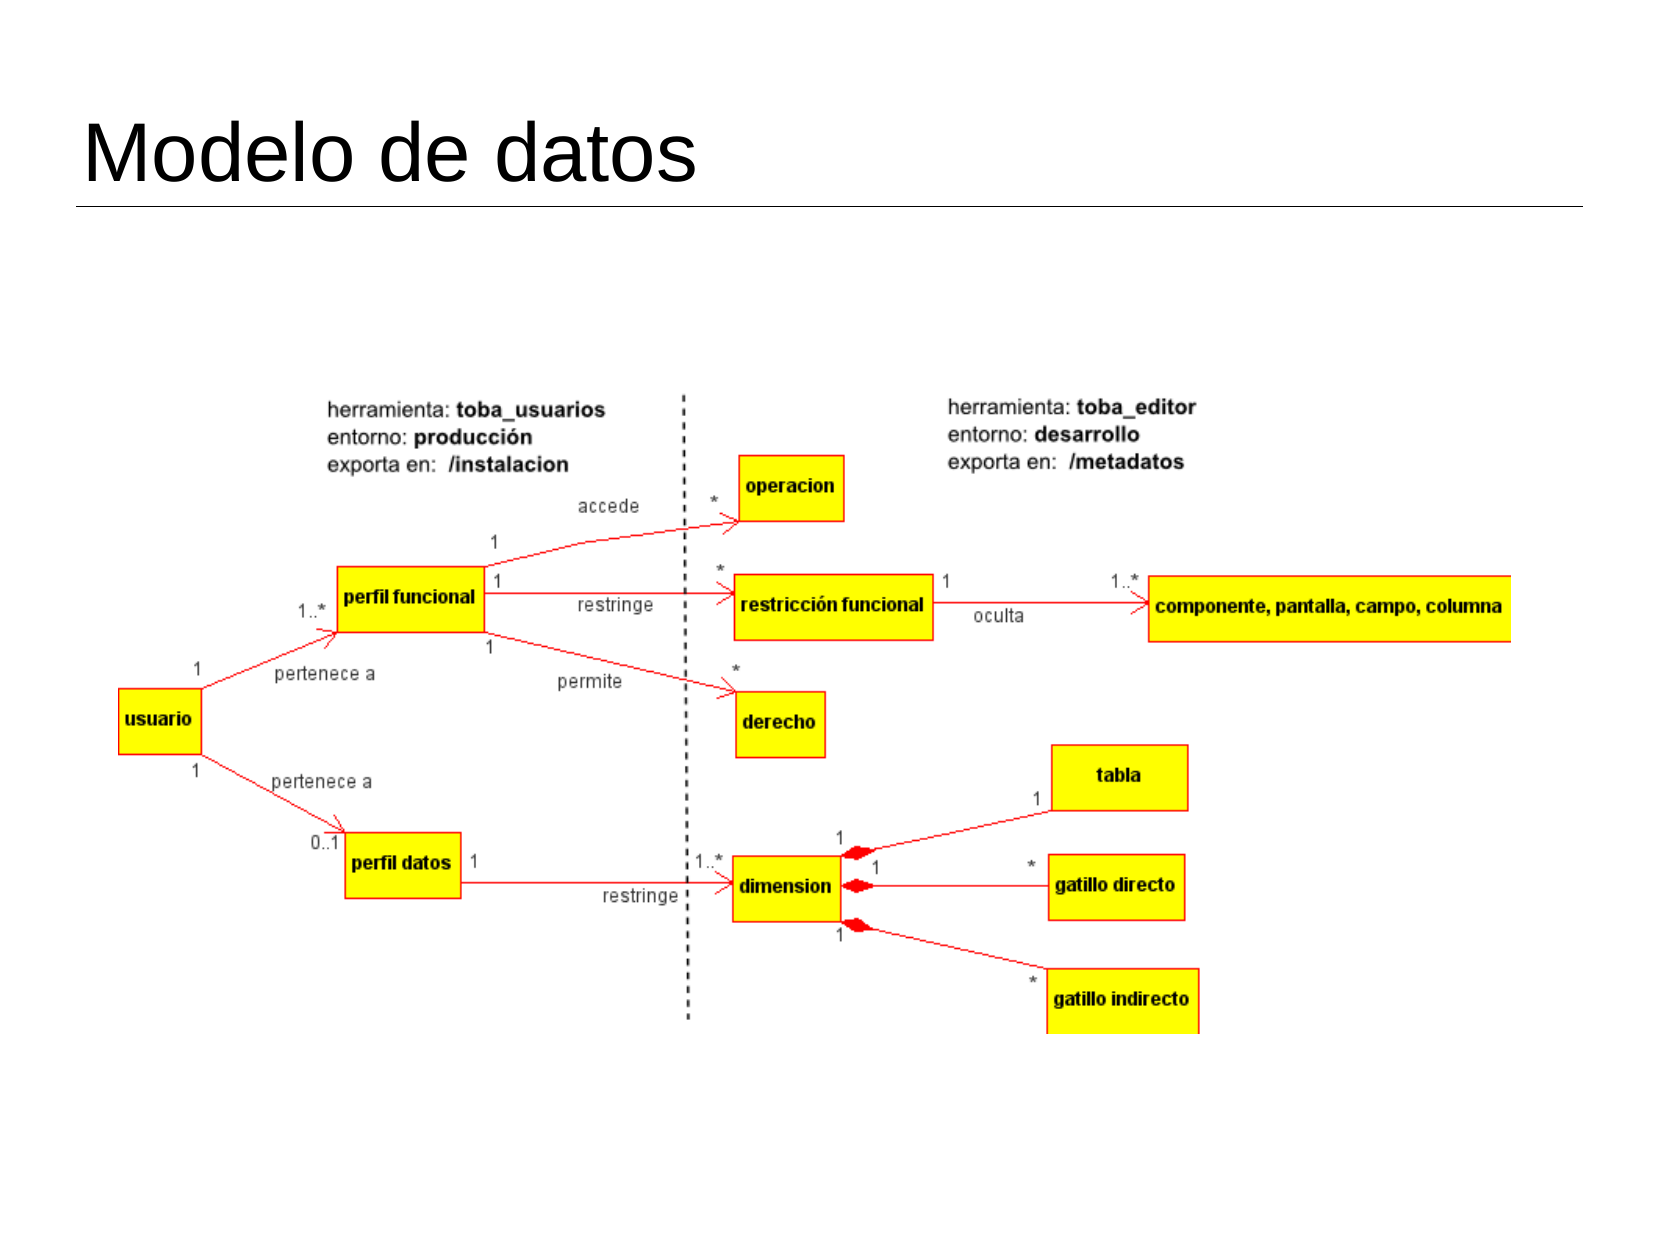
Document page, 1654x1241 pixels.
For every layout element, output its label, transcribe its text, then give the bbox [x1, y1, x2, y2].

picture [118, 283, 1511, 1034]
title Modelo de datos [82, 56, 1571, 250]
